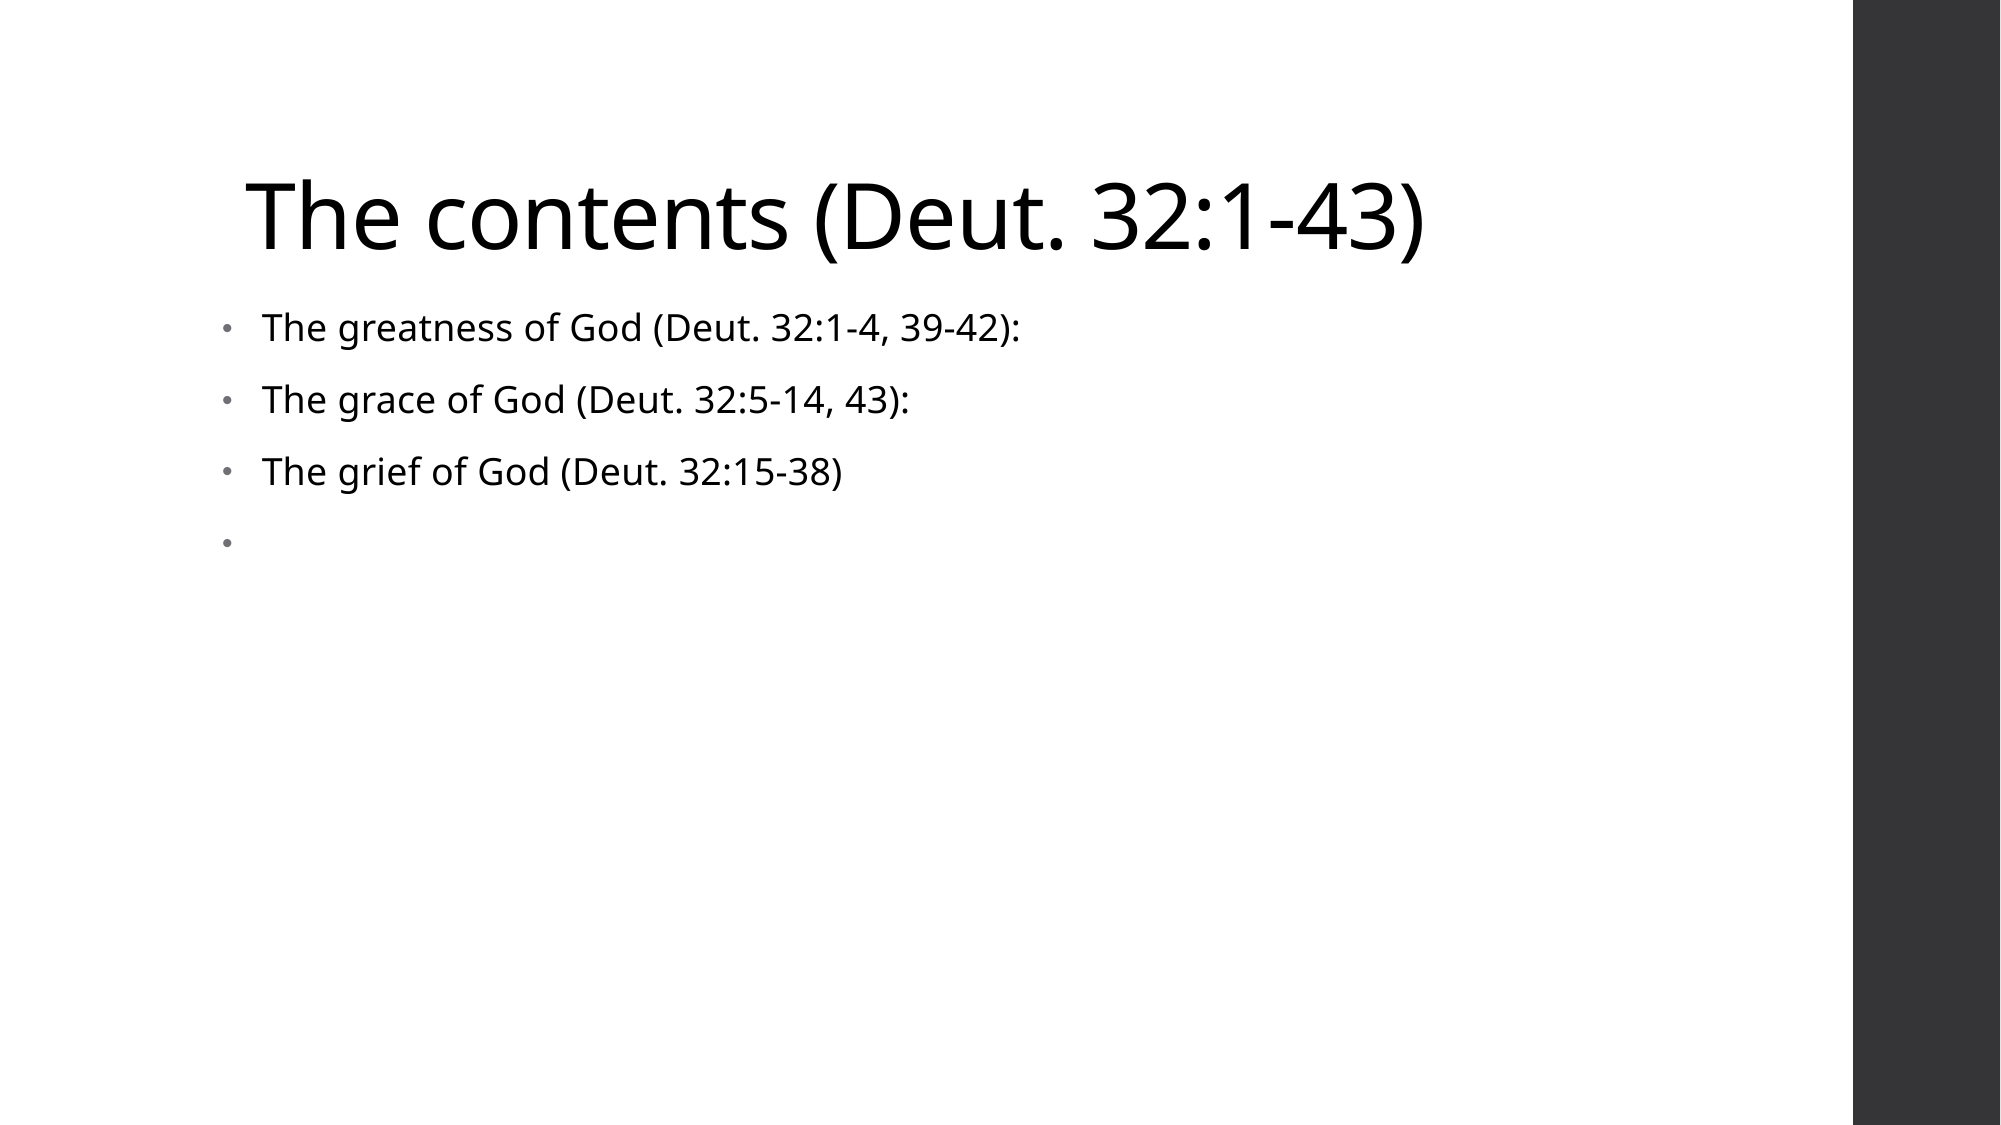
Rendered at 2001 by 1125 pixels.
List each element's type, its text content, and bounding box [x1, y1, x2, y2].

title The contents (Deut. 32:1-43) [206, 60, 1797, 278]
list The greatness of God (Deut. 32:1-4, 39-42): The grace of God (Deut. 32:5-14, 43): The grief of God (Deut. 32:15-38) [206, 299, 1617, 1014]
